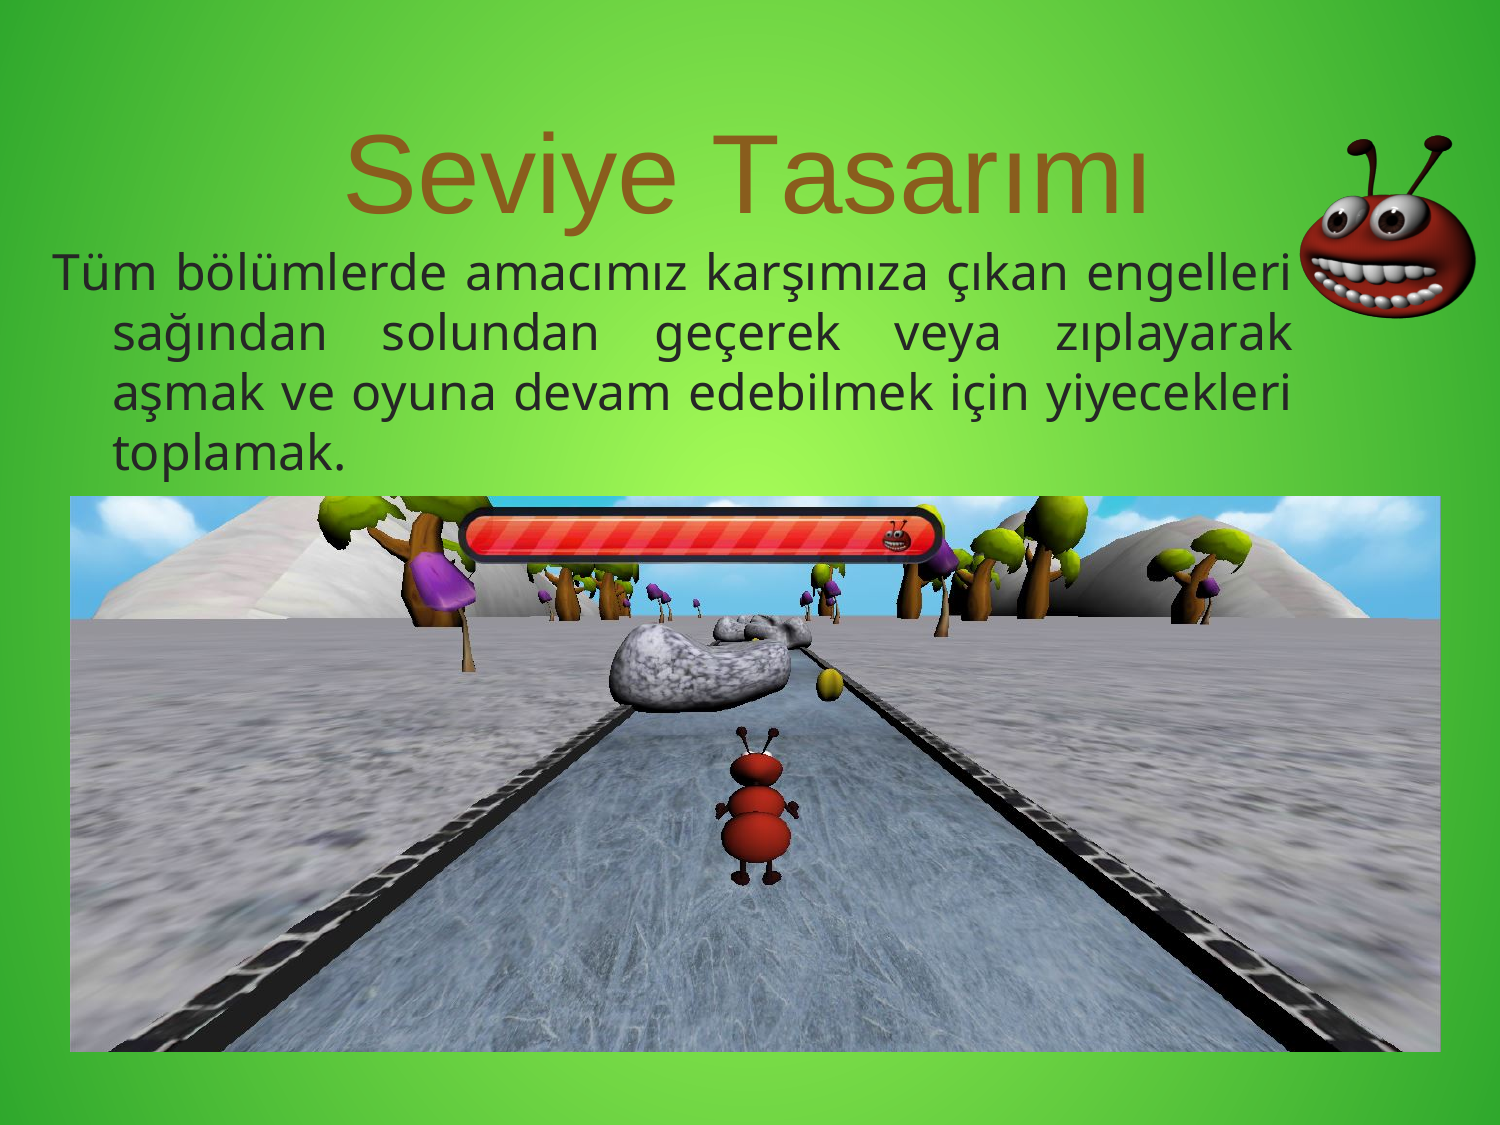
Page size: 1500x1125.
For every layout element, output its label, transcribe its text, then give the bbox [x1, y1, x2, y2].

picture [1299, 135, 1477, 319]
picture [70, 496, 1441, 1052]
text_box Seviye Tasarımı [113, 93, 1386, 232]
text_box Tüm bölümlerde amacımız karşımıza çıkan engelleri sağından solundan geçerek veya zıplayarak aşmak ve oyuna devam edebilmek için yiyecekleri toplamak. [37, 232, 1309, 870]
